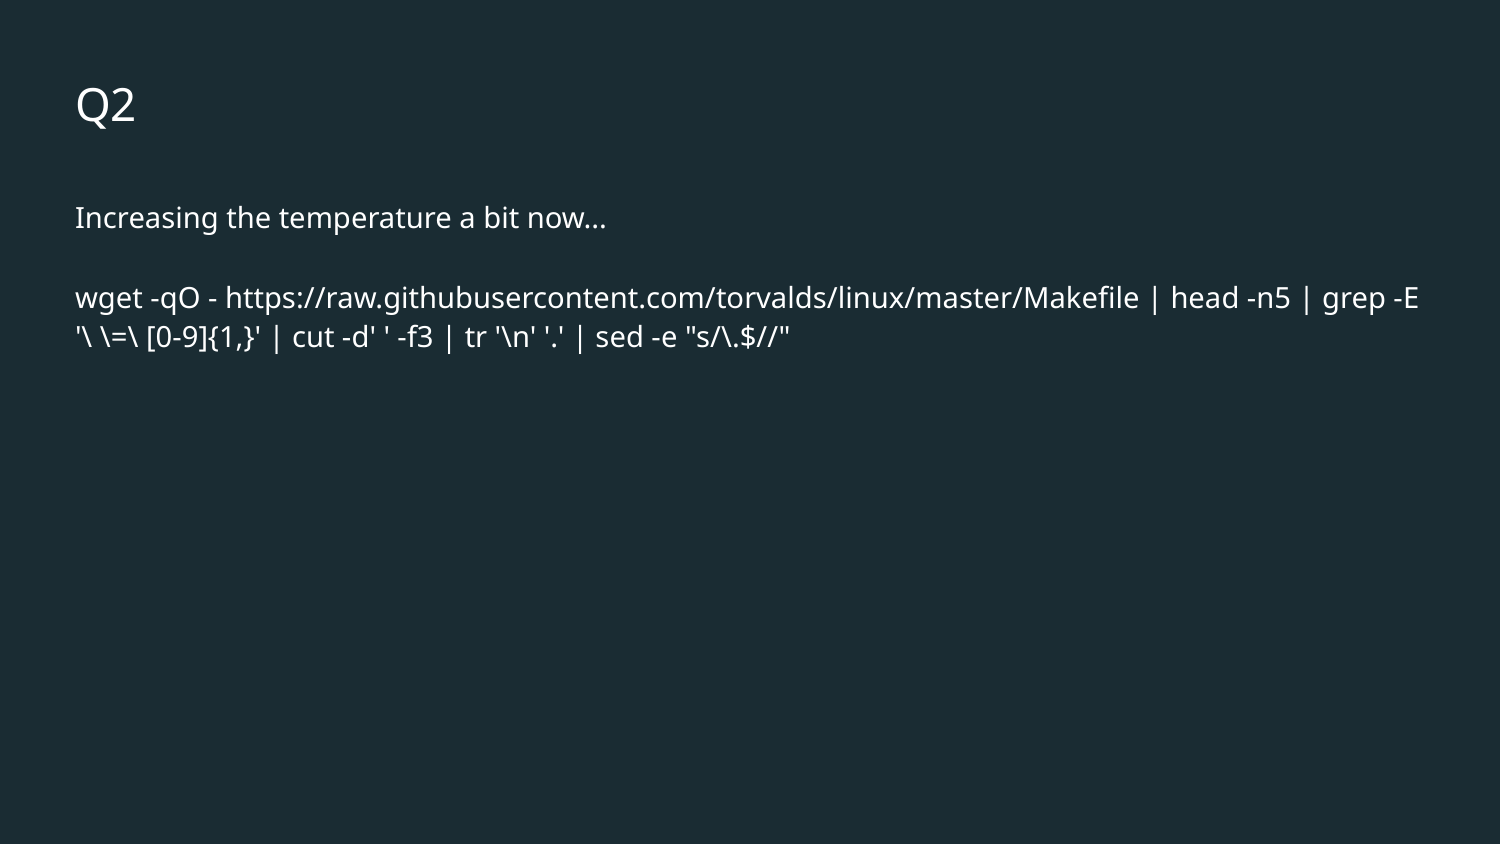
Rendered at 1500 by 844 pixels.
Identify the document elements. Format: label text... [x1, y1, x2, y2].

title Q2 [75, 33, 1425, 175]
list Increasing the temperature a bit now... wget -qO - https://raw.githubusercontent.com/torvalds/linux/master/Makefile | head -n5 | grep -E '\ \=\ [0-9]{1,}' | cut -d' ' -f3 | tr '\n' '.' | sed -e "s/\.$//" [75, 197, 1425, 687]
